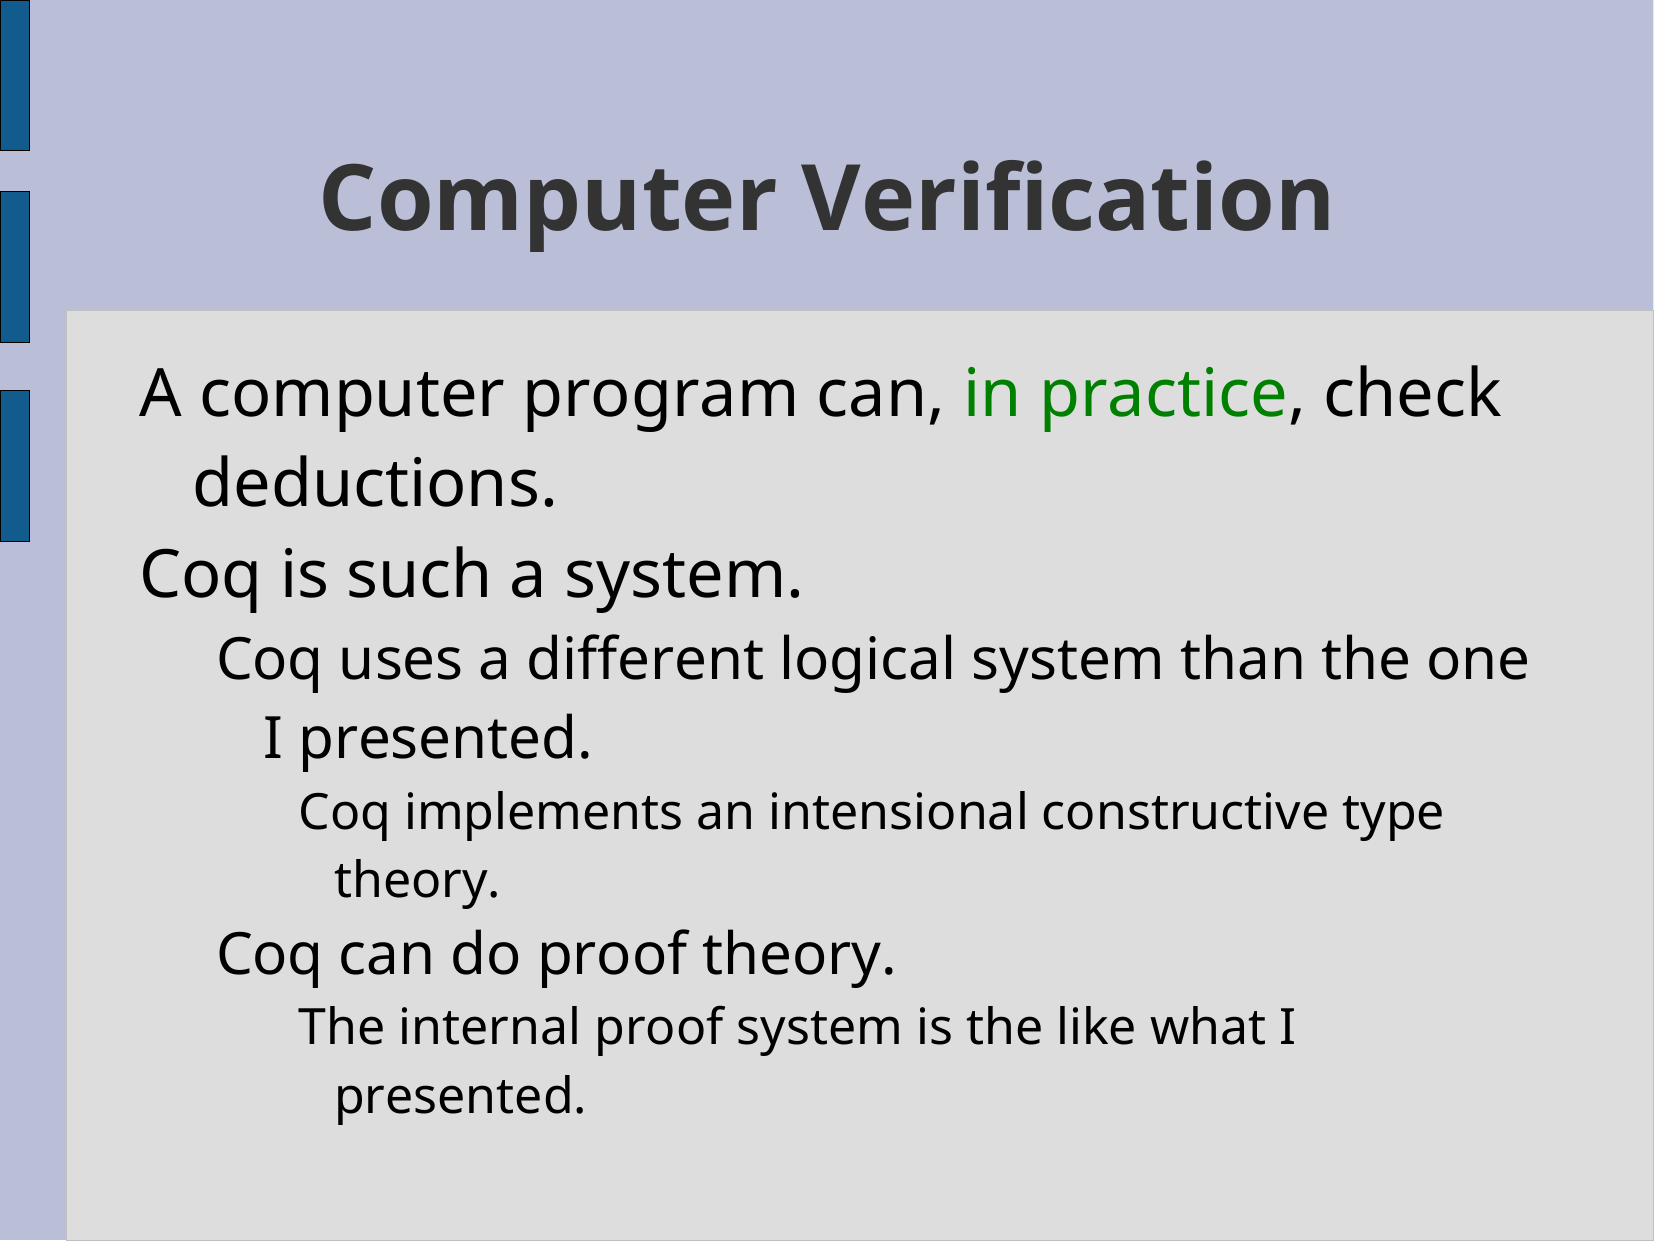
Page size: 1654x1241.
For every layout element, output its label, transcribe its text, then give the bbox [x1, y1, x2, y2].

title Computer Verification [121, 91, 1534, 299]
list A computer program can, in practice, check deductions. Coq is such a system. Coq uses a different logical system than the one I presented. Coq implements an intensional constructive type theory. Coq can do proof theory. The internal proof system is the like what I presented. [121, 344, 1534, 1233]
